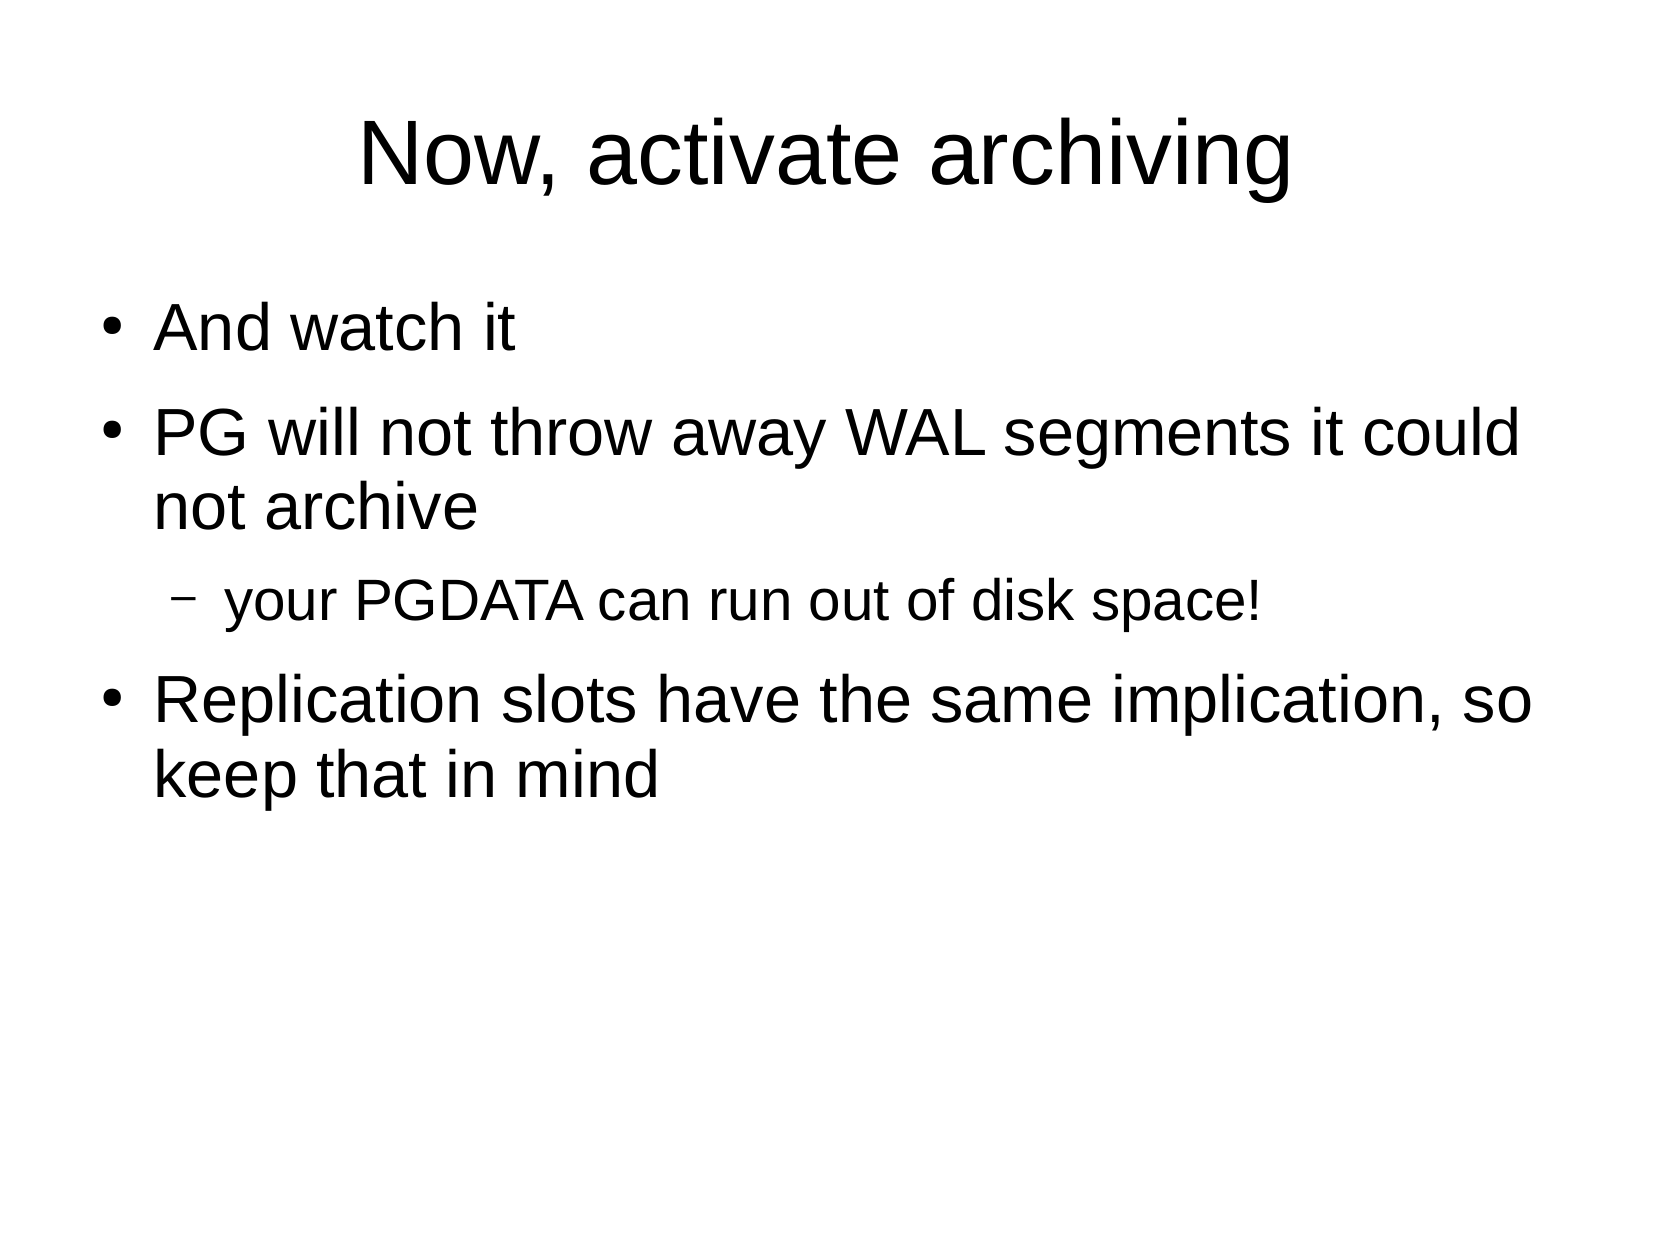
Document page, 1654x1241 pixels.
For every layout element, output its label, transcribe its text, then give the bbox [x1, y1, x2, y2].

list And watch it PG will not throw away WAL segments it could not archive your PGDATA can run out of disk space! Replication slots have the same implication, so keep that in mind [82, 290, 1571, 1010]
title Now, activate archiving [82, 49, 1571, 257]
